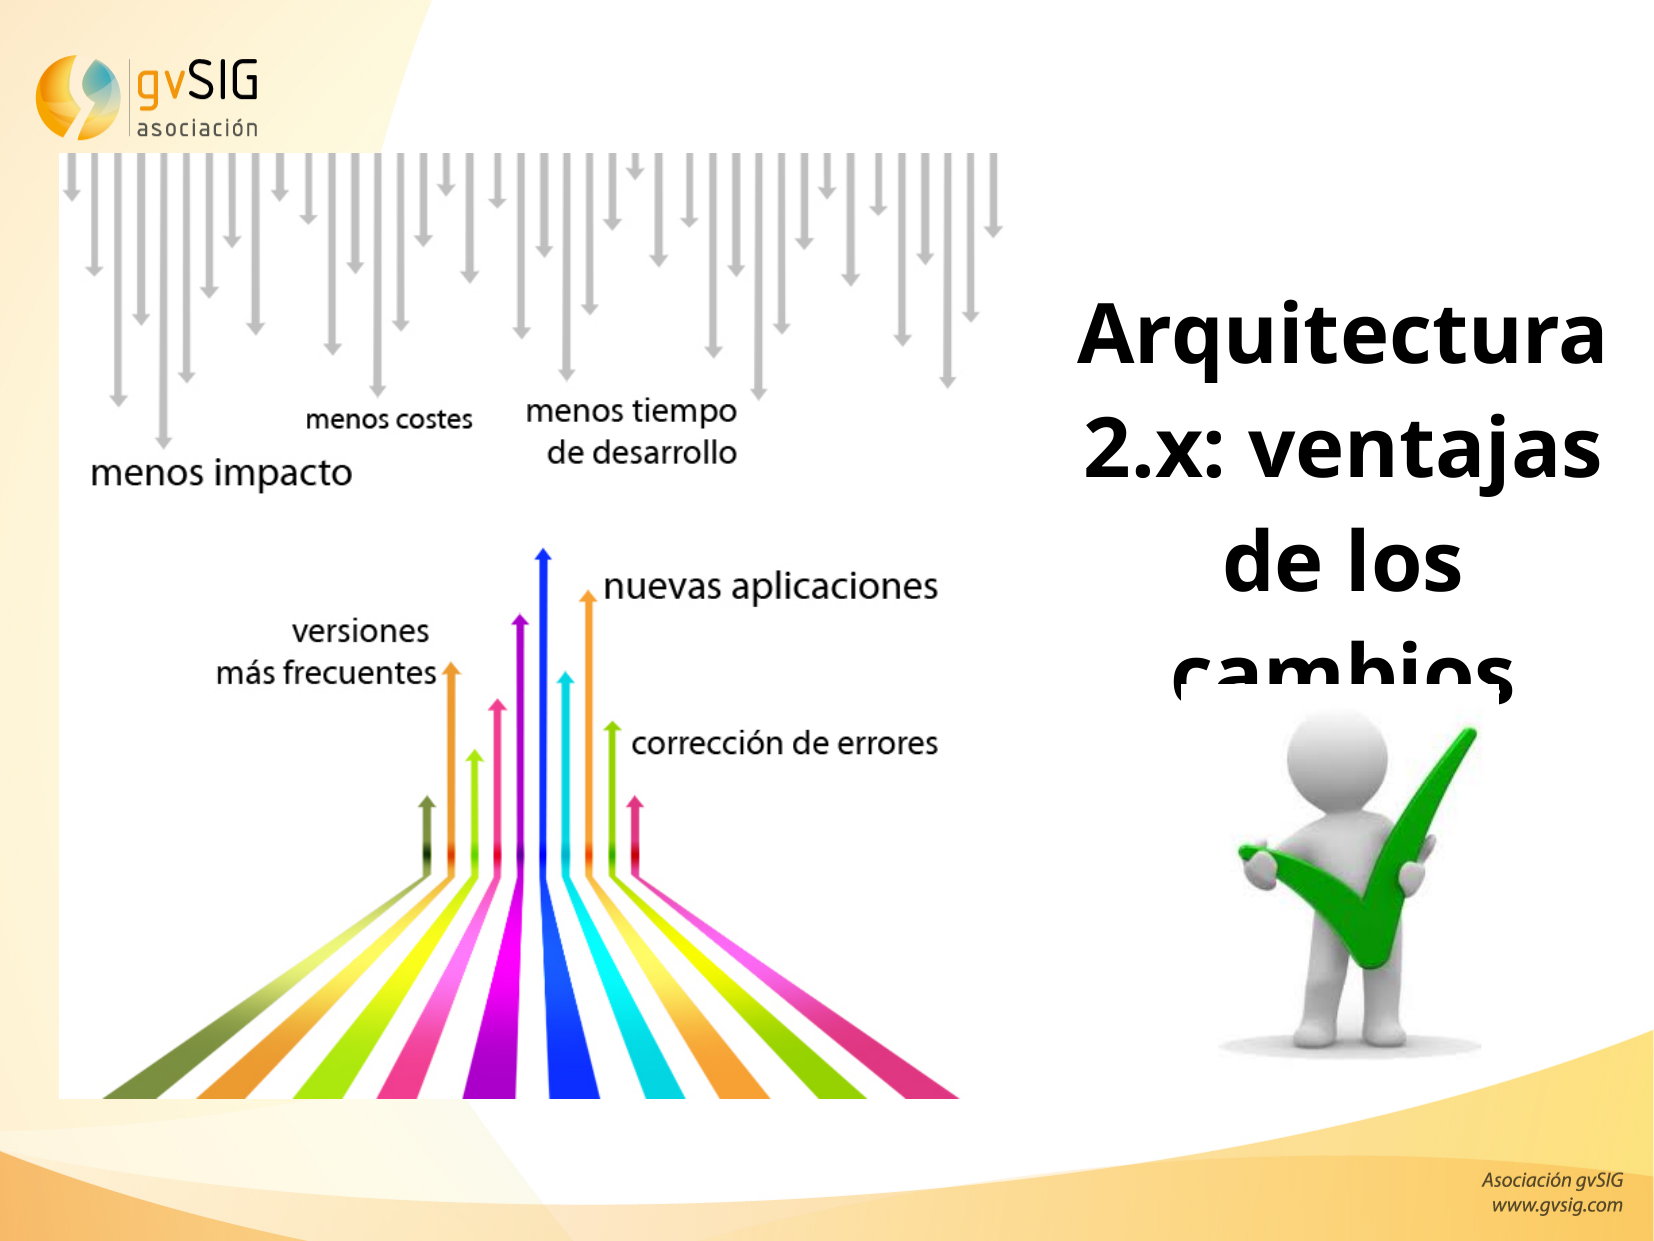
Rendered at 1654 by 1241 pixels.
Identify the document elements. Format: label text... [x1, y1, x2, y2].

picture [0, 0, 1654, 1241]
title Arquitectura 2.x: ventajas de los cambios [1062, 118, 1625, 886]
